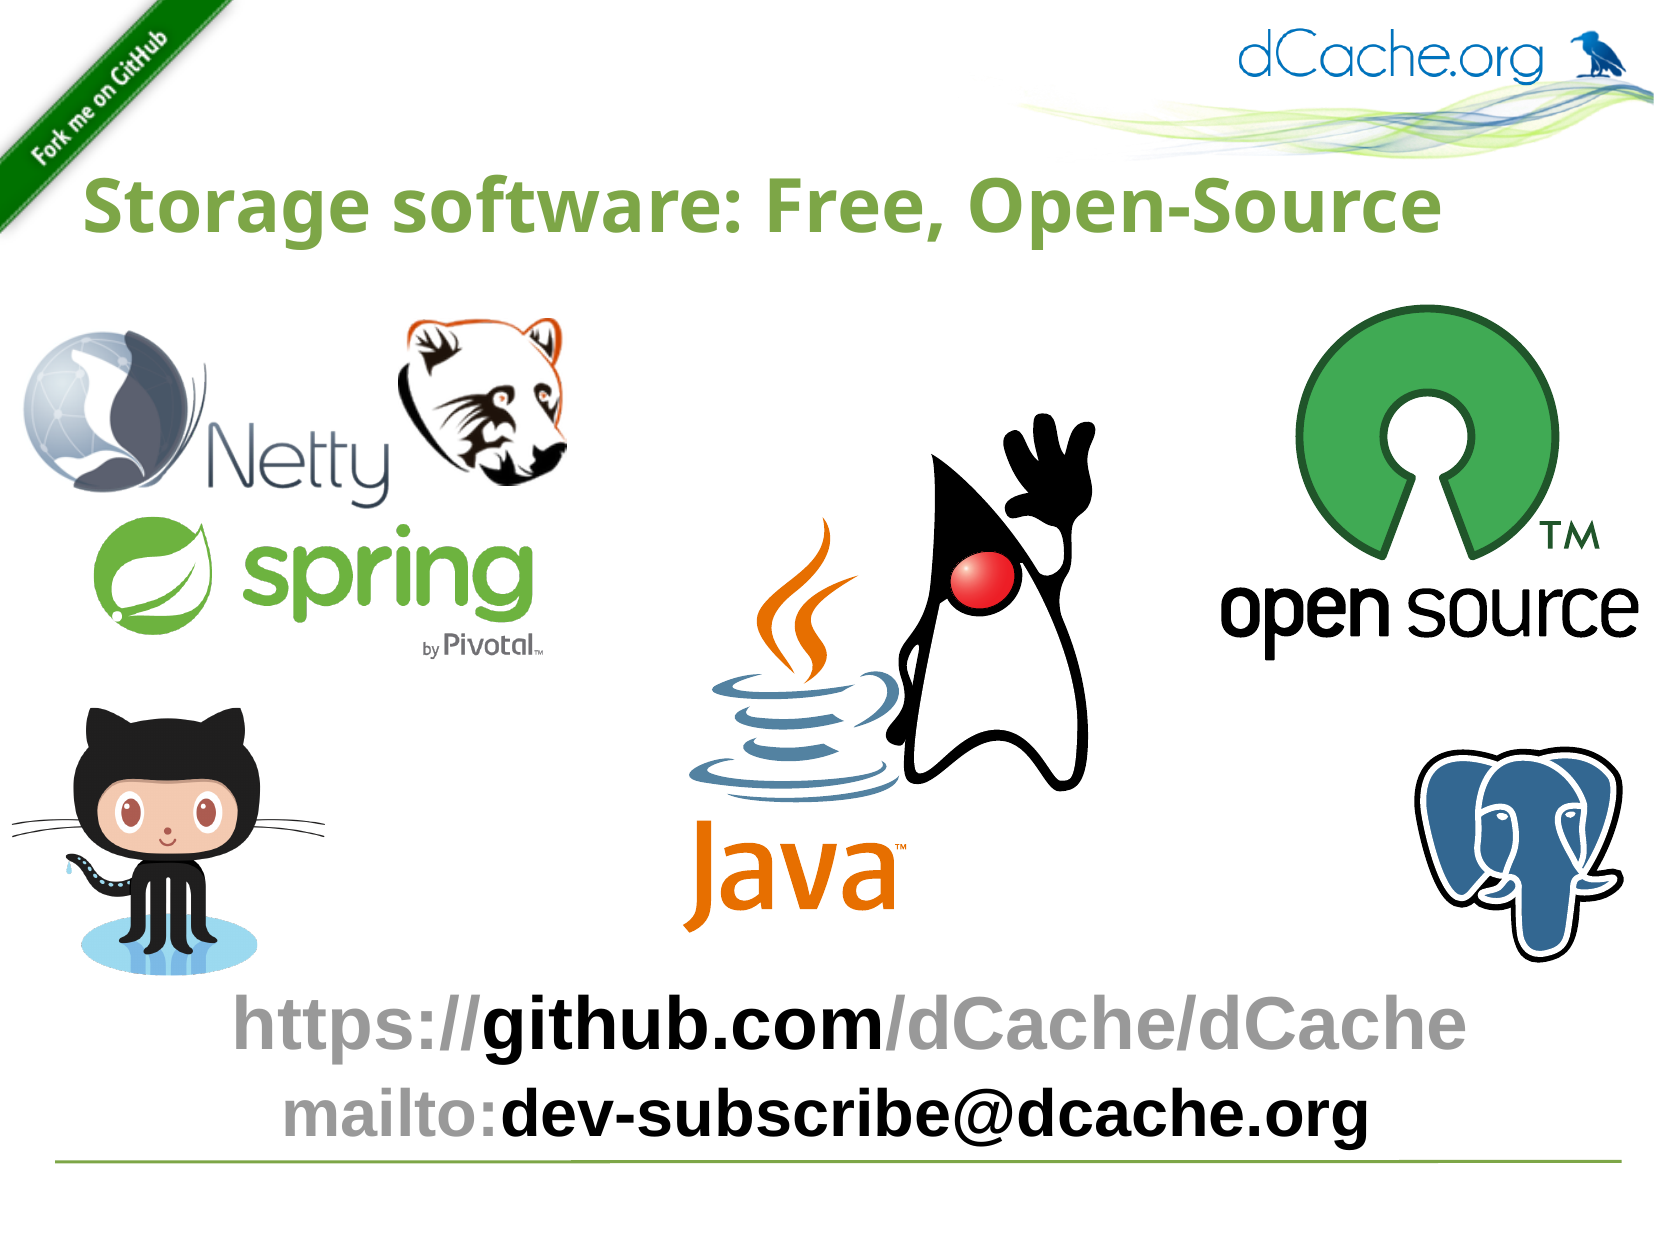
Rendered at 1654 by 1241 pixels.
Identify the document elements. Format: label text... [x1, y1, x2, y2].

text_box https://github.com/dCache/dCache [183, 974, 1517, 1081]
picture [1414, 746, 1624, 963]
picture [9, 318, 567, 662]
picture [956, 16, 1654, 169]
picture [677, 413, 1096, 937]
picture [1199, 269, 1654, 681]
text_box mailto:dev-subscribe@dcache.org [160, 1068, 1494, 1176]
picture [0, 0, 260, 260]
picture [1, 702, 336, 981]
title Storage software: Free, Open-Source [260, 155, 1605, 252]
